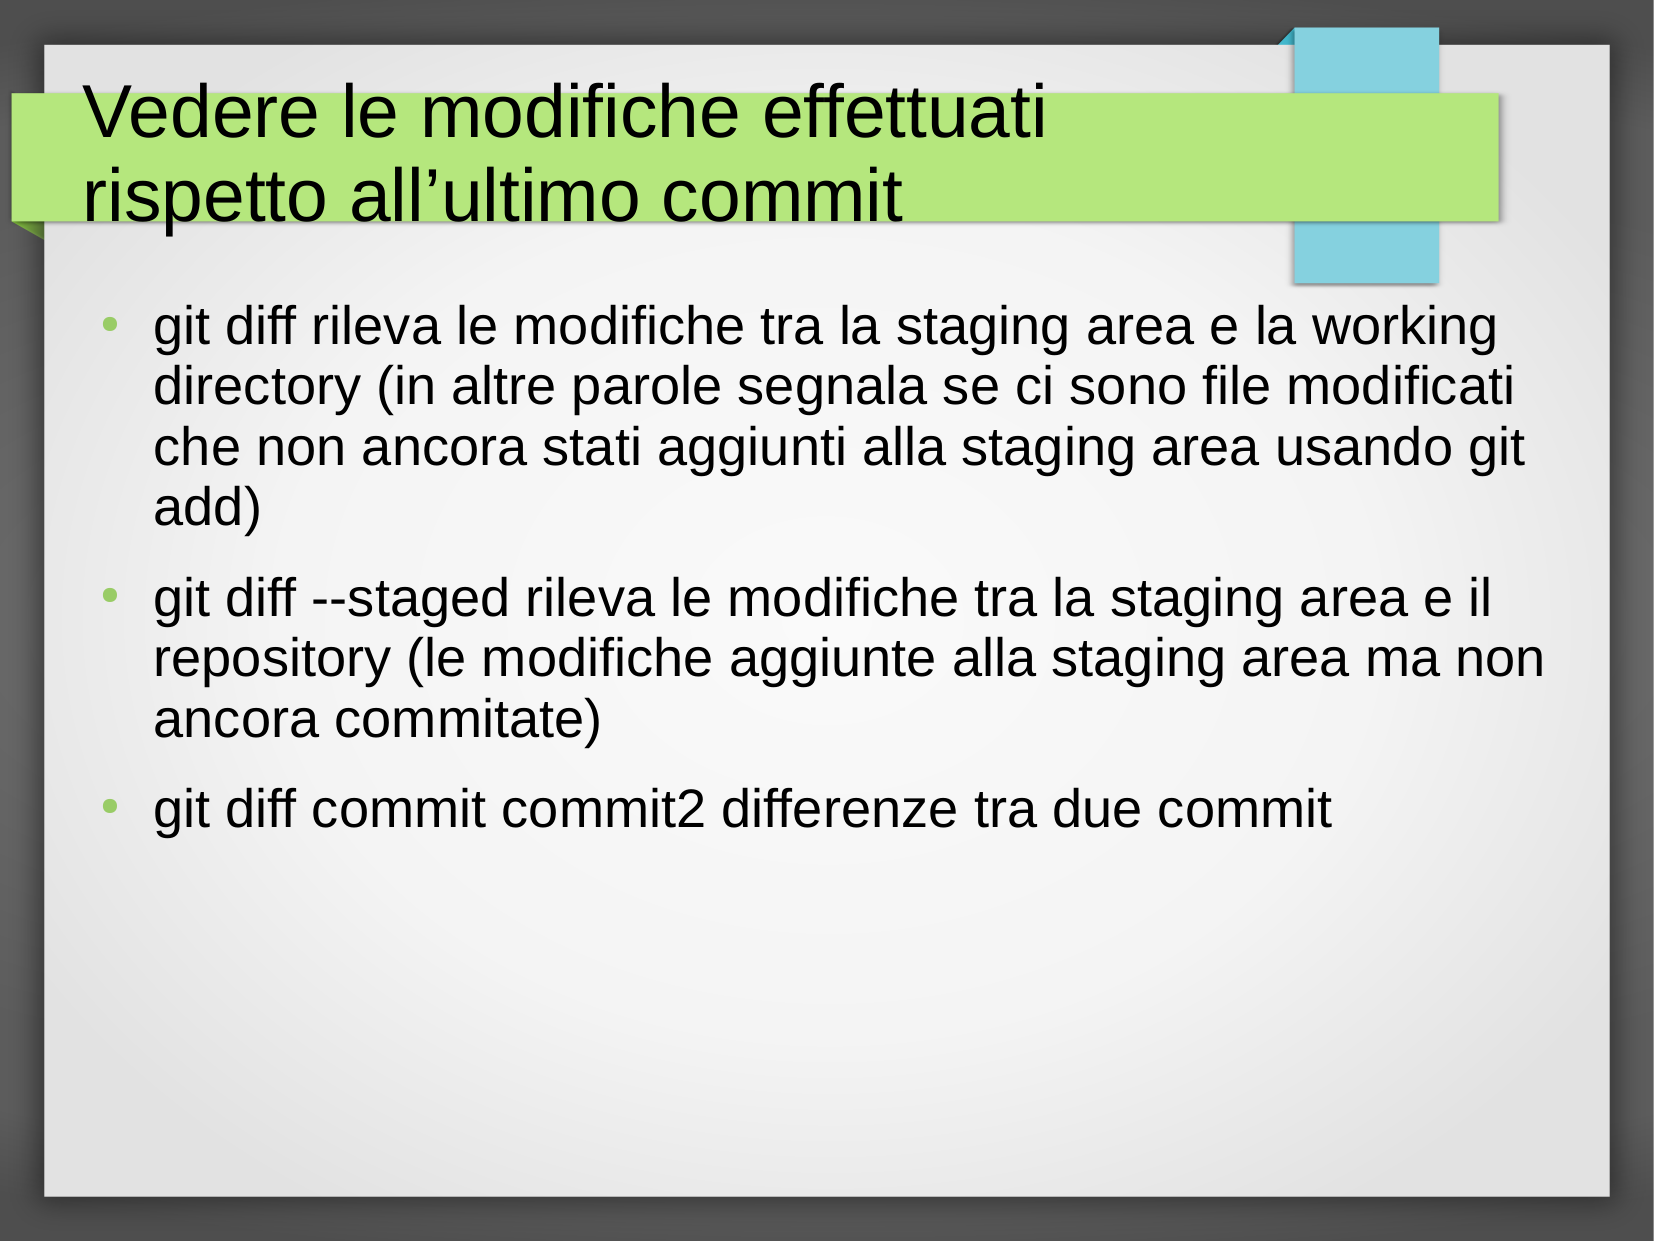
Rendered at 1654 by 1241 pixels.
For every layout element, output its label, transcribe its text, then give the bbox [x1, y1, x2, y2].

picture [0, 0, 1654, 1241]
title Vedere le modifiche effettuati rispetto all’ultimo commit [82, 69, 1264, 238]
list git diff rileva le modifiche tra la staging area e la working directory (in altre parole segnala se ci sono file modificati che non ancora stati aggiunti alla staging area usando git add) git diff --staged rileva le modifiche tra la staging area e il repository (le modifiche aggiunte alla staging area ma non ancora commitate) git diff commit commit2 differenze tra due commit [82, 295, 1571, 1015]
